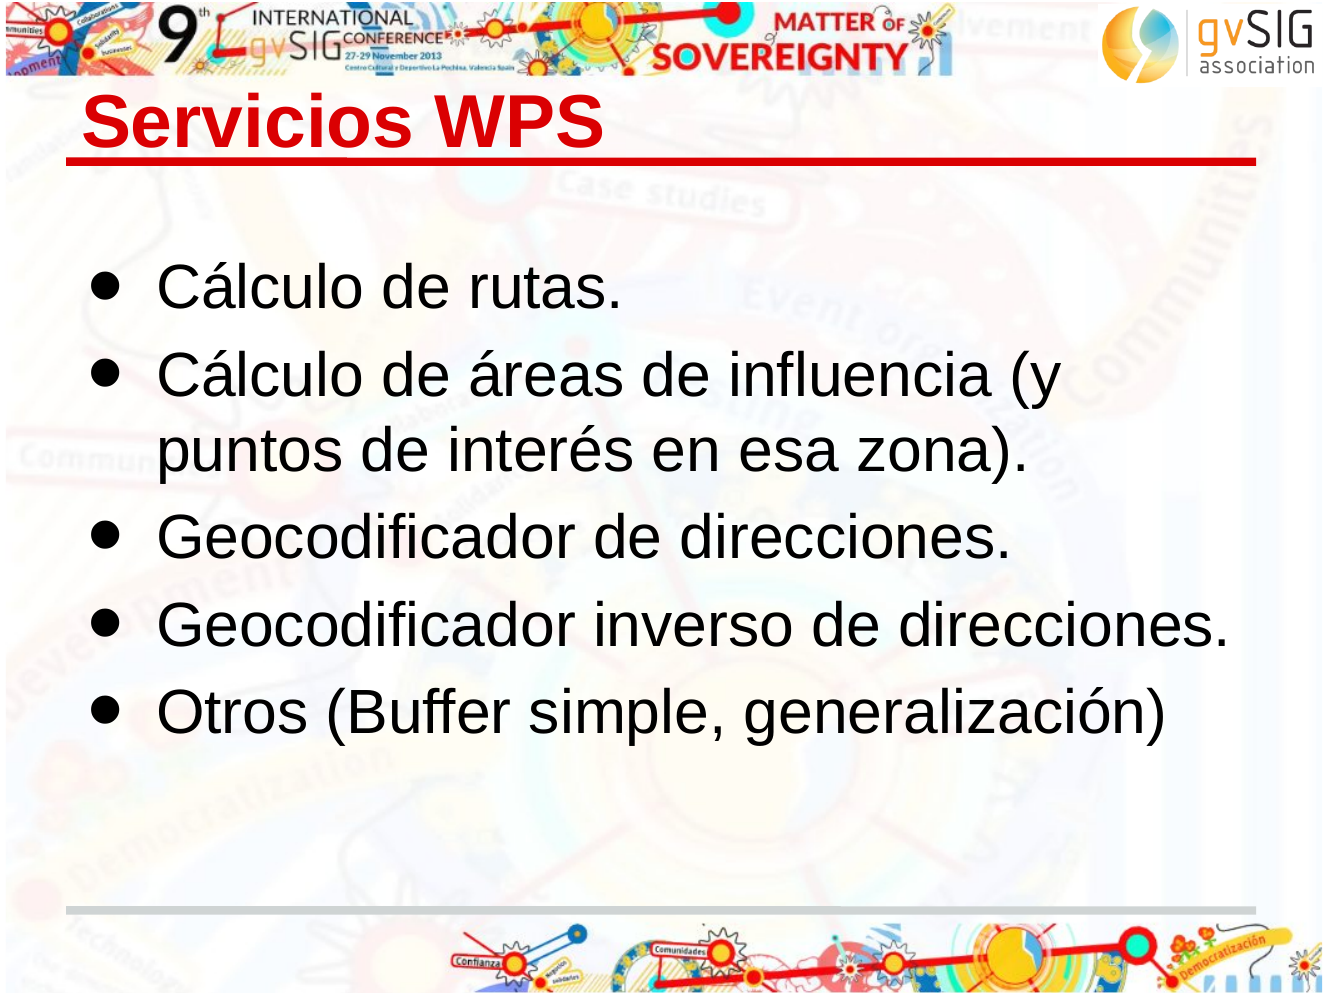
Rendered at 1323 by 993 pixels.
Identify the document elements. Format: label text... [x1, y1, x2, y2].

picture [5, 2, 1323, 993]
title Servicios WPS [66, 39, 1257, 178]
list Cálculo de rutas. Cálculo de áreas de influencia (y puntos de interés en esa zona). Geocodificador de direcciones. Geocodificador inverso de direcciones. Otros (Buffer simple, generalización) [66, 231, 1257, 951]
